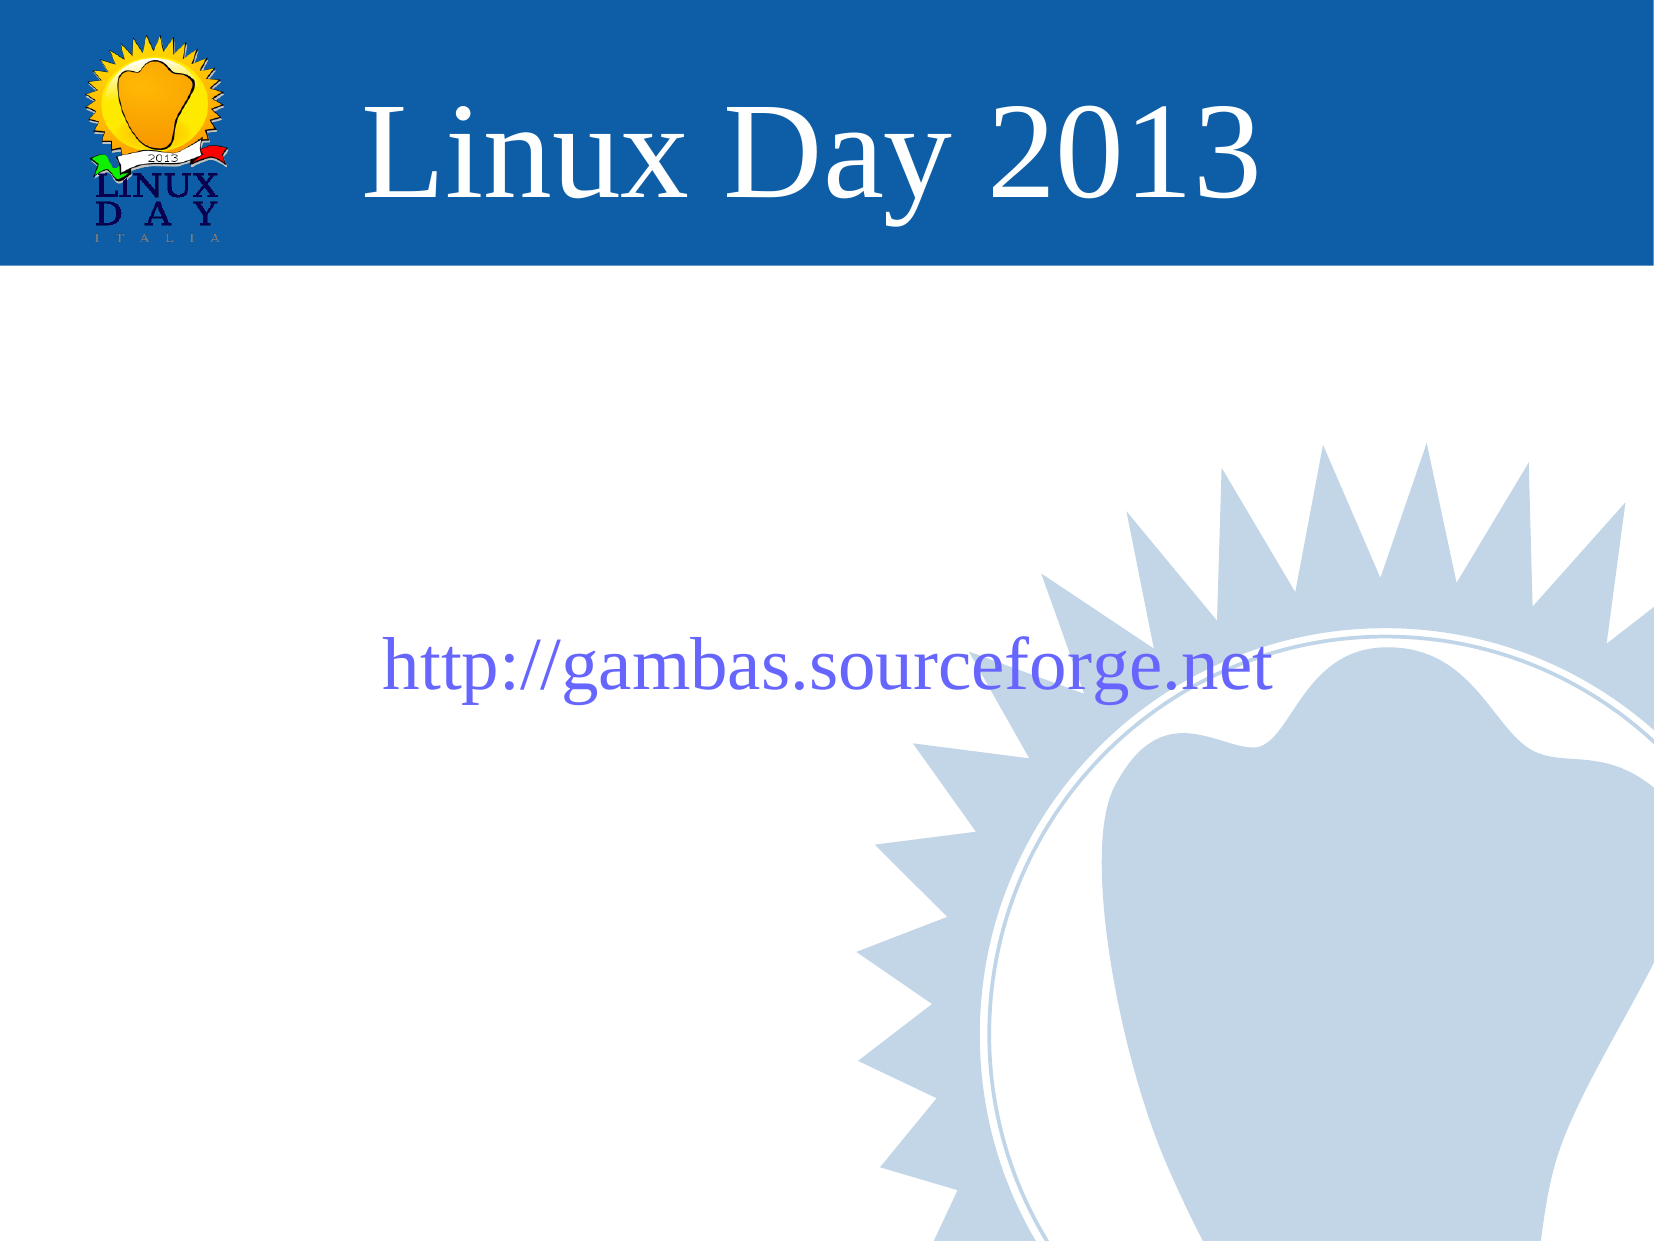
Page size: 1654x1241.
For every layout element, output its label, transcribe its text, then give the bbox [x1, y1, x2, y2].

text_box http://gambas.sourceforge.net [42, 615, 1614, 714]
title Linux Day 2013 [237, 47, 1465, 255]
picture [76, 14, 237, 262]
